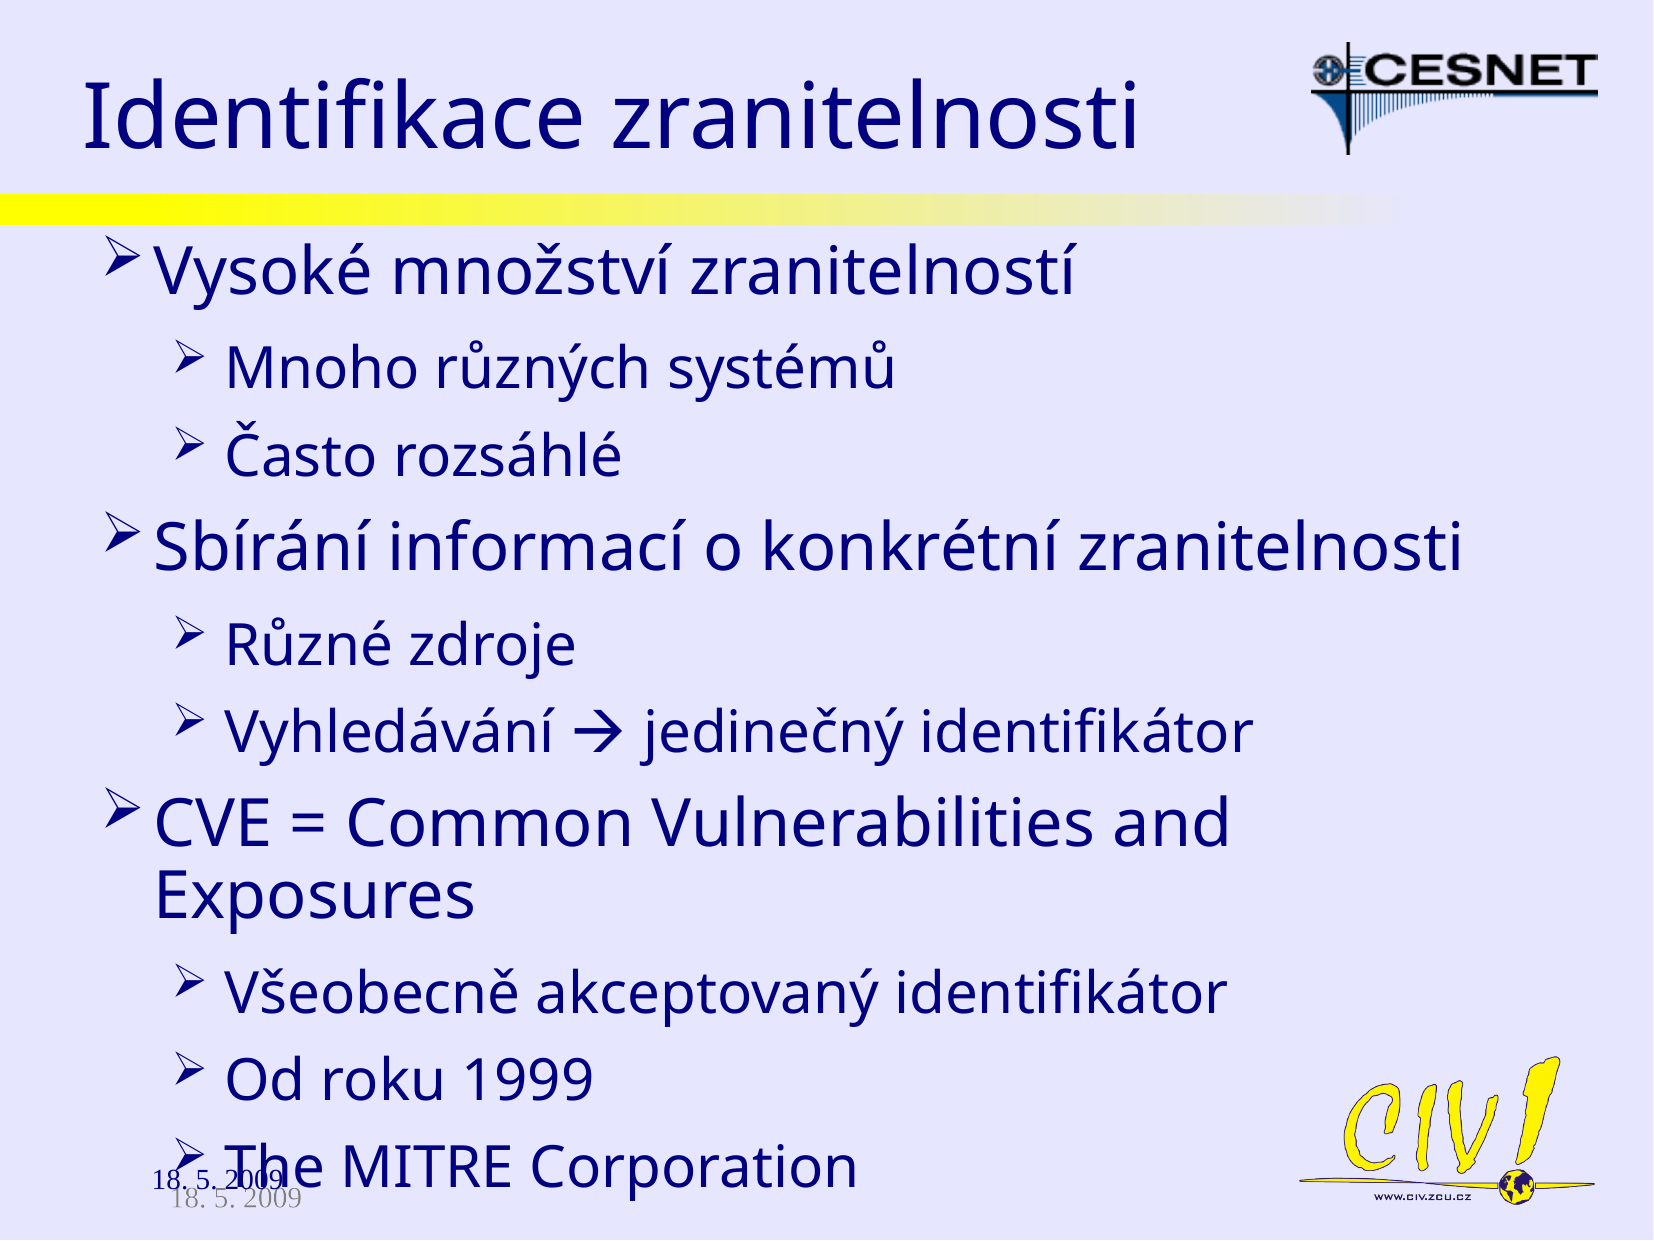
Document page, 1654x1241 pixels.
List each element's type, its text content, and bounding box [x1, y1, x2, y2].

picture [1311, 42, 1598, 155]
list Vysoké množství zranitelností Mnoho různých systémů Často rozsáhlé Sbírání informací o konkrétní zranitelnosti Různé zdroje Vyhledávání  jedinečný identifikátor CVE = Common Vulnerabilities and Exposures Všeobecně akceptovaný identifikátor Od roku 1999 The MITRE Corporation [82, 236, 1571, 1140]
picture [1299, 1056, 1595, 1205]
title Identifikace zranitelnosti [82, 49, 1571, 178]
